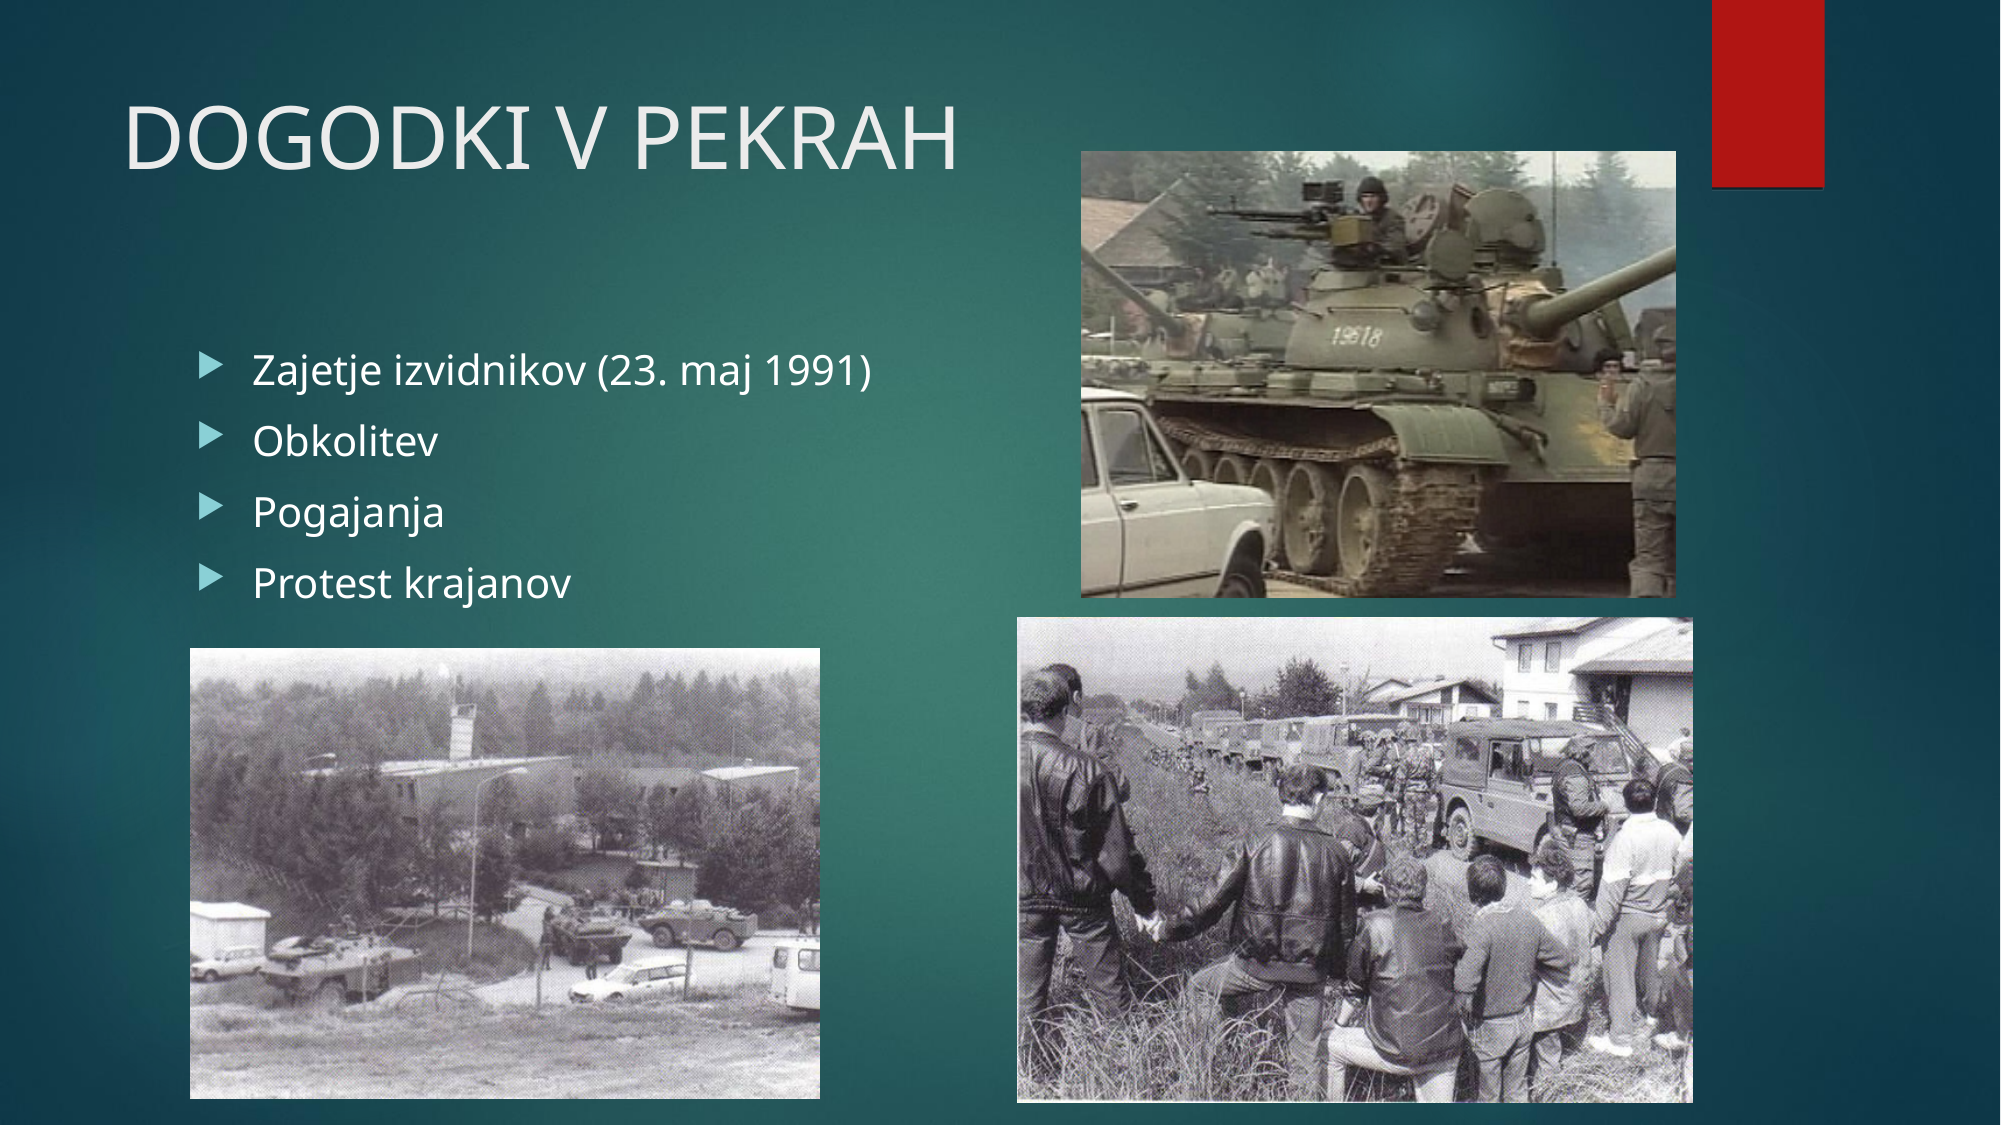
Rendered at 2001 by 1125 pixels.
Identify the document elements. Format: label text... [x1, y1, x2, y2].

picture [0, 0, 2001, 1125]
title DOGODKI V PEKRAH [106, 74, 1649, 304]
list Zajetje izvidnikov (23. maj 1991) Obkolitev Pogajanja Protest krajanov [181, 336, 1649, 1025]
